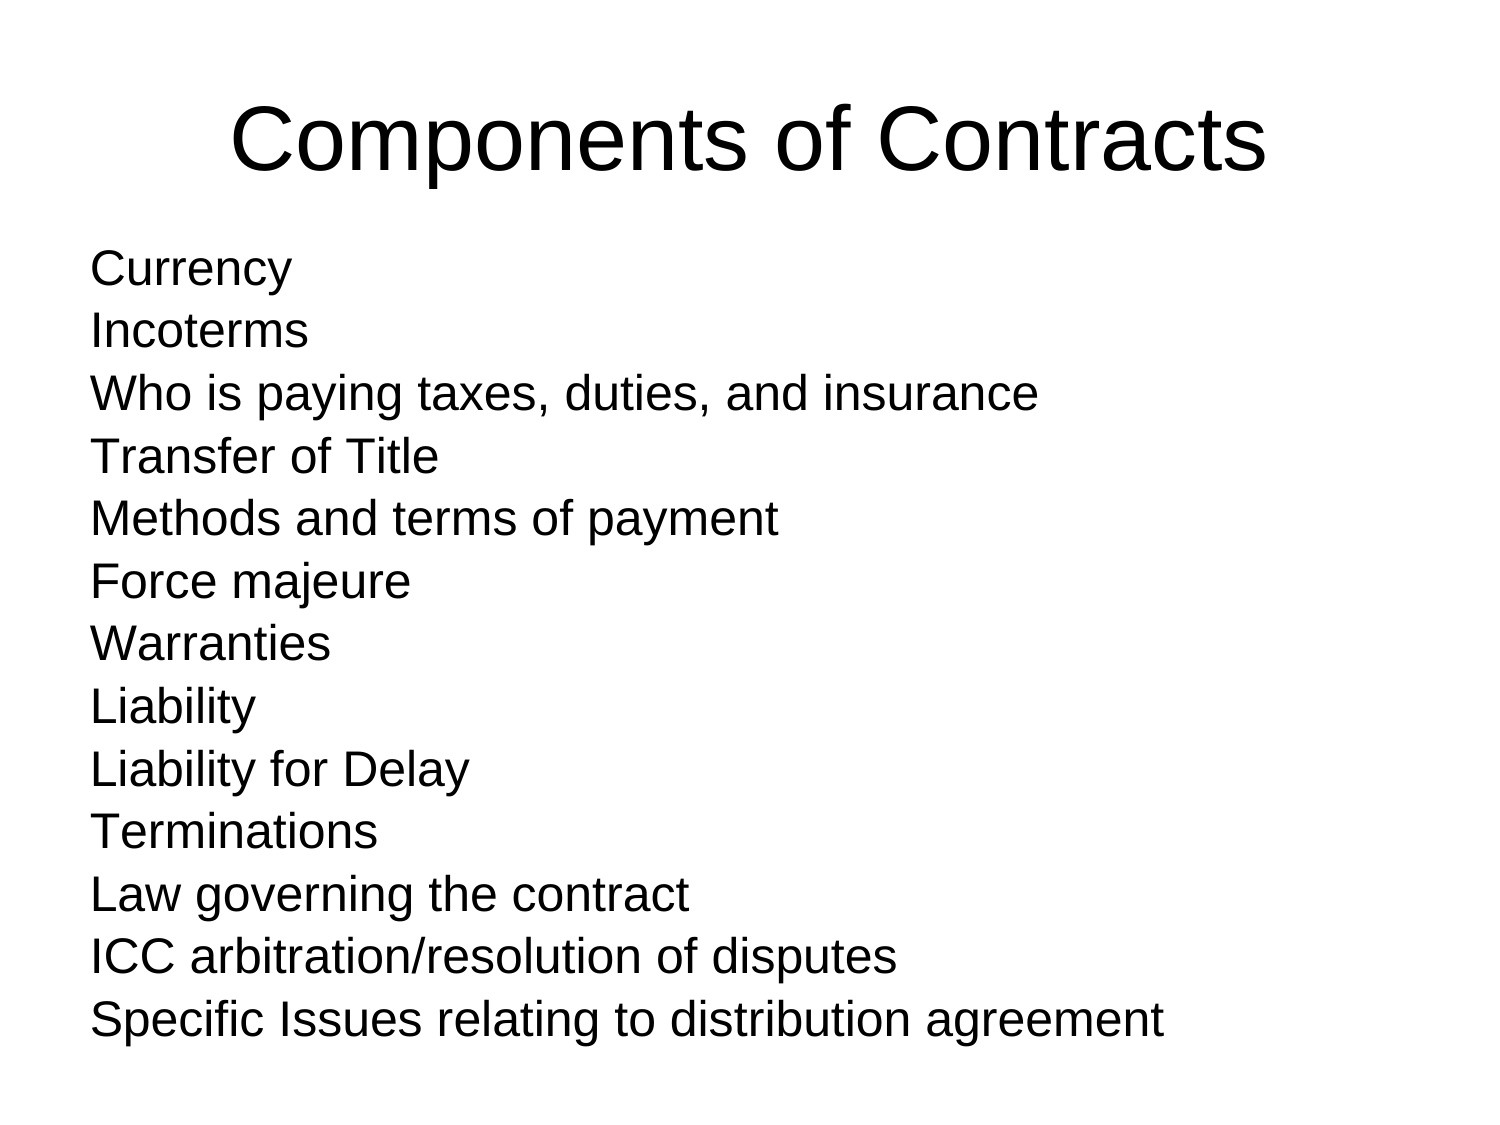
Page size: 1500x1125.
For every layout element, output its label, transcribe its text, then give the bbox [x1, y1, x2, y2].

list Currency Incoterms Who is paying taxes, duties, and insurance Transfer of Title Methods and terms of payment Force majeure Warranties Liability Liability for Delay Terminations Law governing the contract ICC arbitration/resolution of disputes Specific Issues relating to distribution agreement [75, 237, 1426, 1105]
title Components of Contracts [75, 45, 1426, 233]
